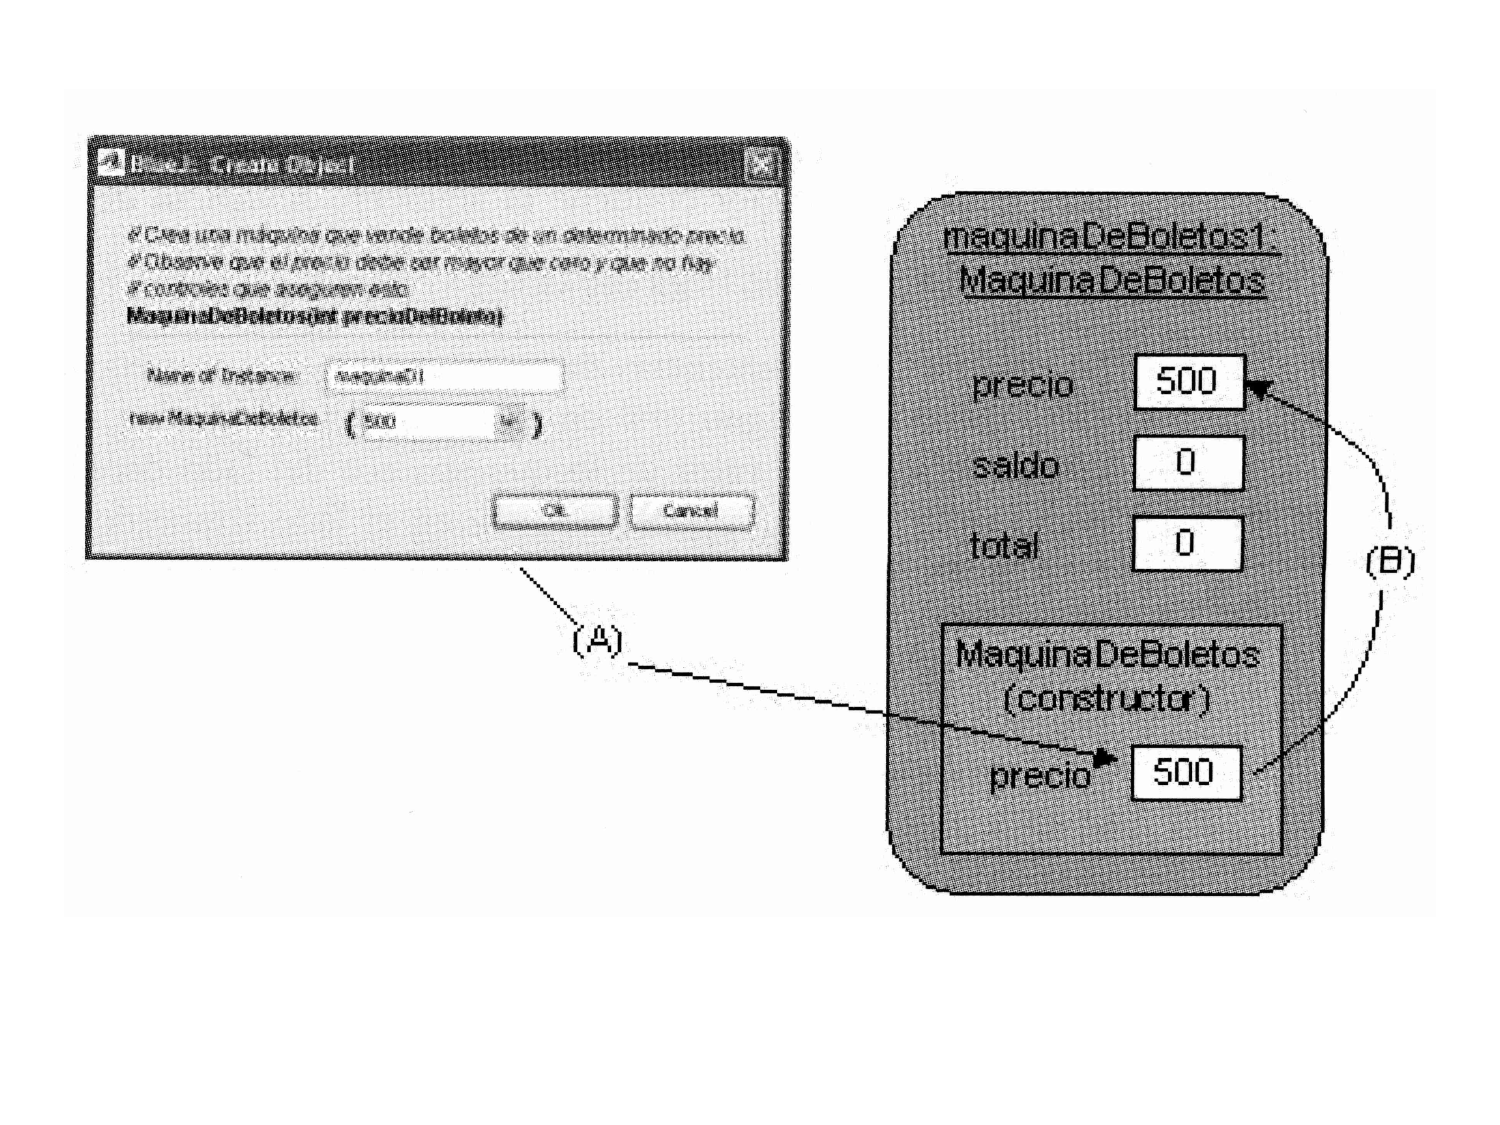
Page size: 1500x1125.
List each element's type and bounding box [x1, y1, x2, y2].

picture [64, 90, 1436, 917]
